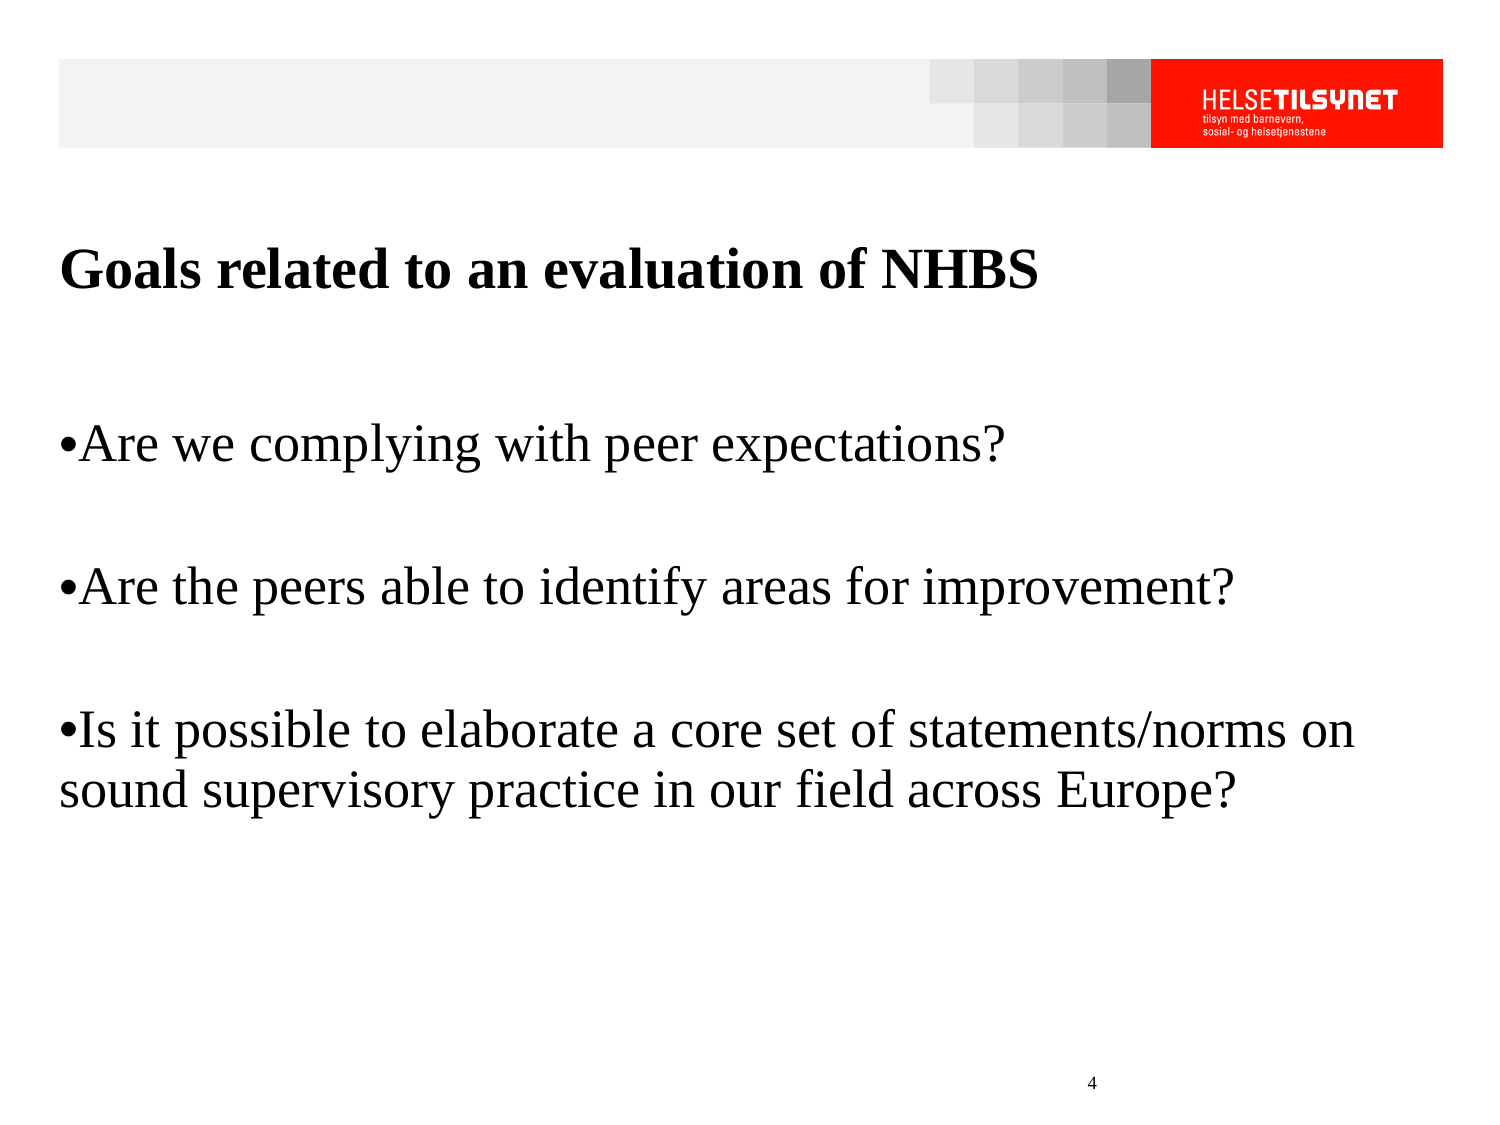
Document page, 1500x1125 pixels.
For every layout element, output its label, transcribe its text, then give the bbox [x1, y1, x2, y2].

text_box Goals related to an evaluation of NHBS [59, 236, 1441, 395]
text_box Are we complying with peer expectations? Are the peers able to identify areas for improvement? Is it possible to elaborate a core set of statements/norms on sound supervisory practice in our field across Europe? [59, 413, 1443, 1103]
